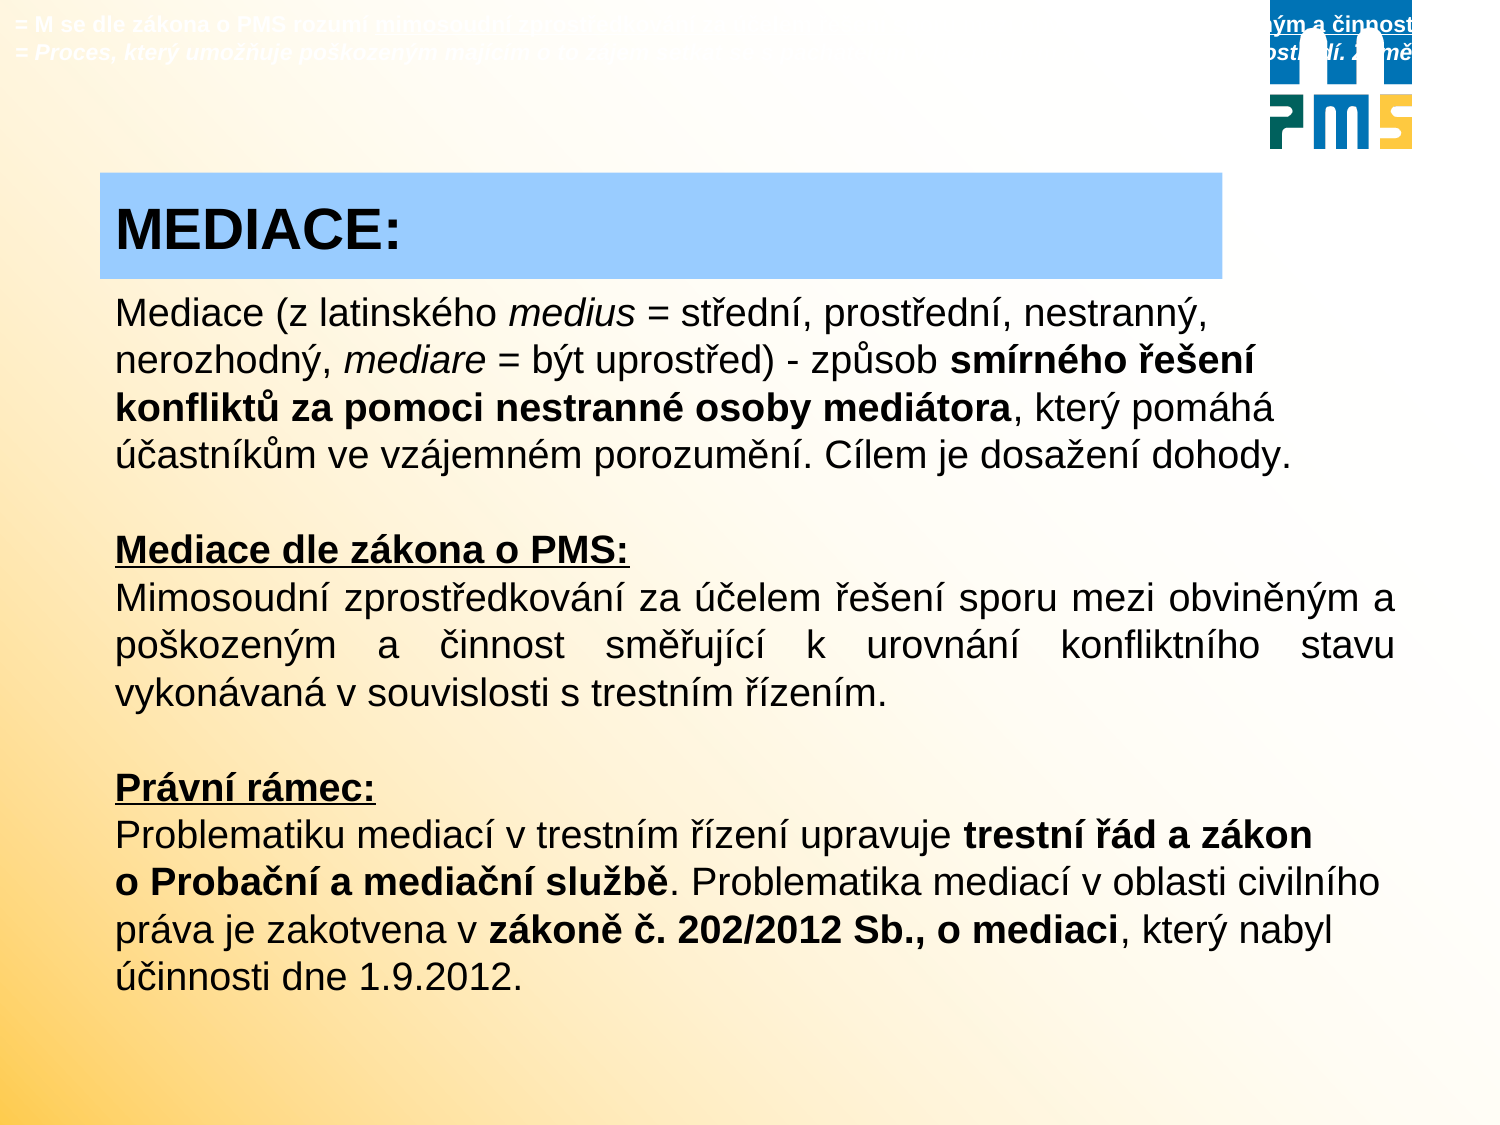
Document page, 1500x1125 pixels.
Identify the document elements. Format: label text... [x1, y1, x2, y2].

text_box Mediace (z latinského medius = střední, prostřední, nestranný, nerozhodný, mediare = být uprostřed) - způsob smírného řešení konfliktů za pomoci nestranné osoby mediátora, který pomáhá účastníkům ve vzájemném porozumění. Cílem je dosažení dohody. Mediace dle zákona o PMS: Mimosoudní zprostředkování za účelem řešení sporu mezi obviněným a poškozeným a činnost směřující k urovnání konfliktního stavu vykonávaná v souvislosti s trestním řízením. Právní rámec: Problematiku mediací v trestním řízení upravuje trestní řád a zákon o Probační a mediační službě. Problematika mediací v oblasti civilního práva je zakotvena v zákoně č. 202/2012 Sb., o mediaci, který nabyl účinnosti dne 1.9.2012. [100, 278, 1412, 976]
text_box MEDIACE: [100, 172, 1223, 278]
picture [0, 73, 1500, 1125]
text_box = M se dle zákona o PMS rozumí mimosoudní zprostředkování za účelem řešení sporu mezi obviněným a poškozeným a činnost směřující k urovnání konfliktního stavu vykonávaná v souvislosti s trestním řízením. Mediaci lze provádět jen s výslovným souhlasem obviněného a poškozeného. = Proces, který umožňuje poškozeným majícím o to zájem setkat se s pachatelem v bezpečném a uspořádaném prostředí. Záměrem je vést pachatele k odpovědnosti a zároveň poskytnout podporu a pomoc pošk. Pošk.- sdělit, jak jej TČ ovlivnil, dostat odpovědi na své otázky a účastnit se plánu NŠ. [0, 2, 1500, 73]
